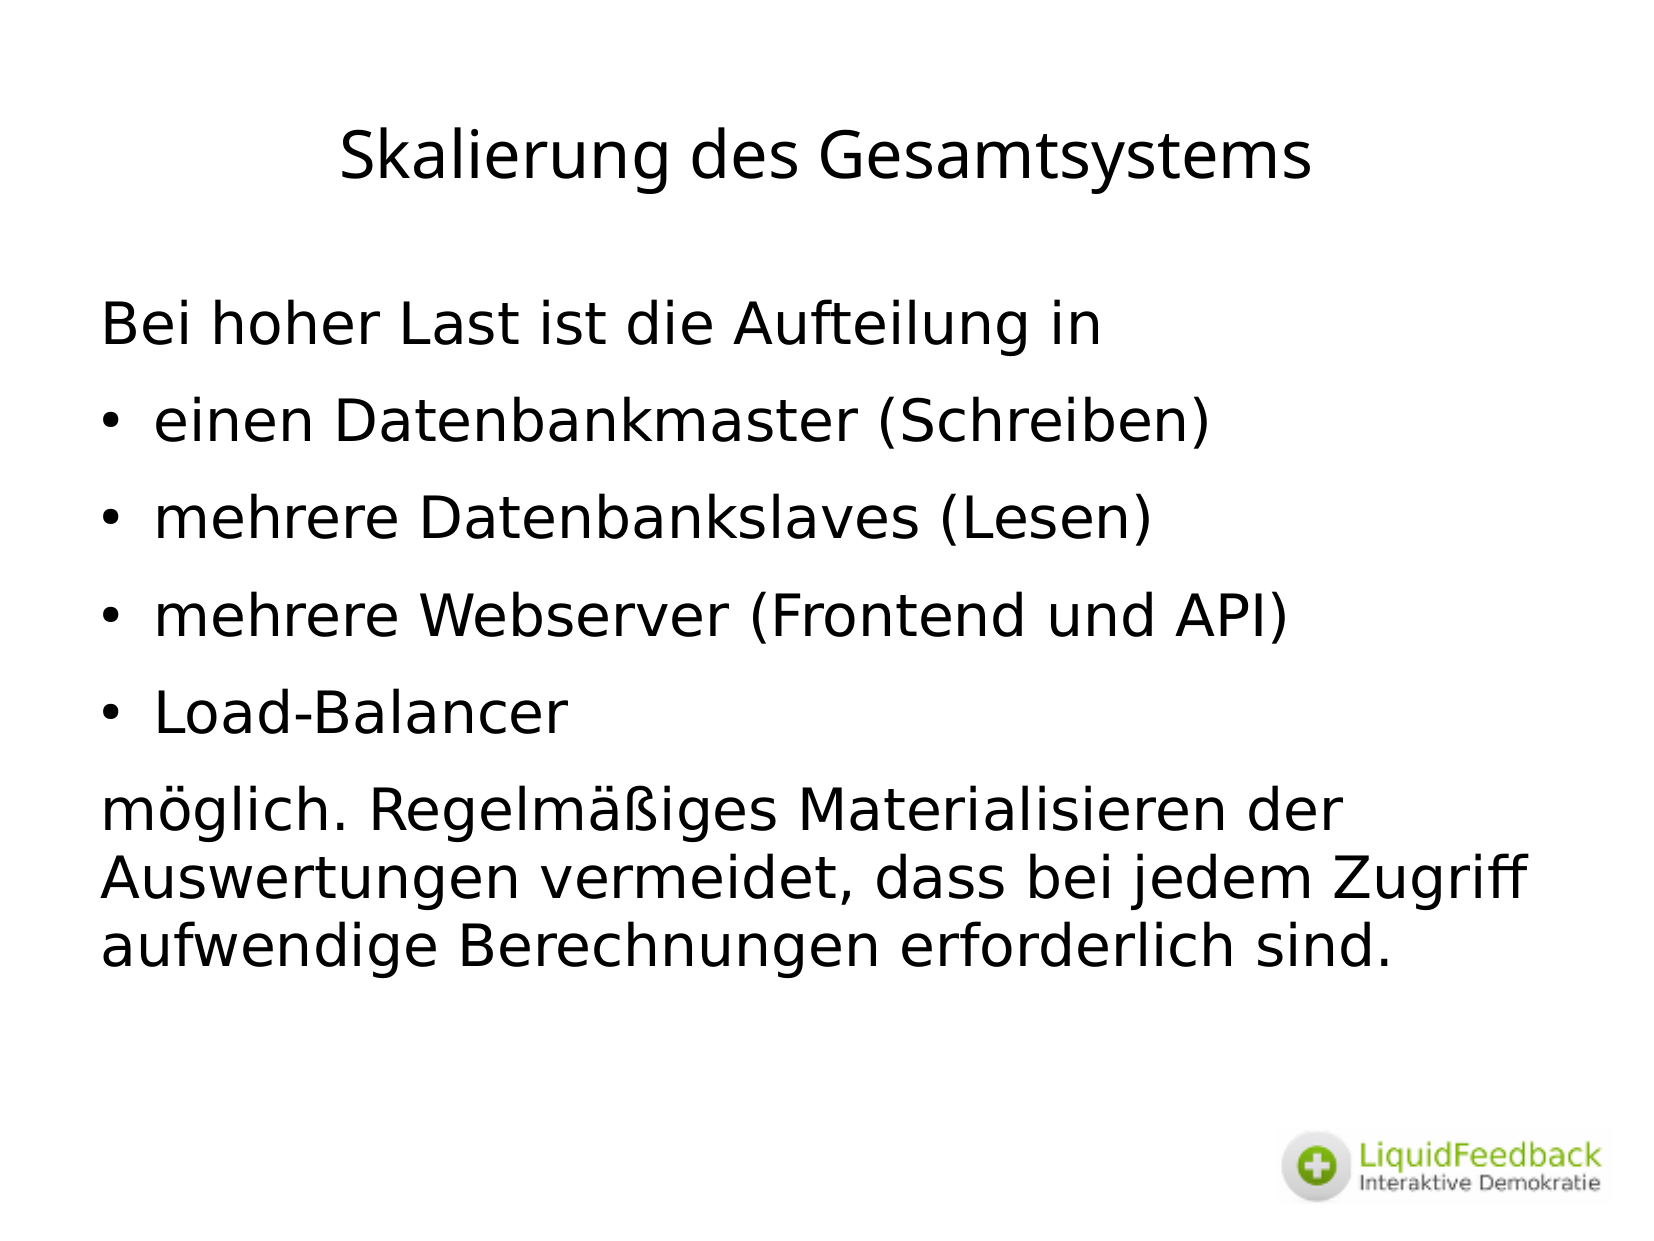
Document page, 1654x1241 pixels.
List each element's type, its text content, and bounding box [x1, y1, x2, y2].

title Skalierung des Gesamtsystems [82, 49, 1571, 257]
picture [1276, 1127, 1613, 1205]
list Bei hoher Last ist die Aufteilung in einen Datenbankmaster (Schreiben) mehrere Datenbankslaves (Lesen) mehrere Webserver (Frontend und API) Load-Balancer möglich. Regelmäßiges Materialisieren der Auswertungen vermeidet, dass bei jedem Zugriff aufwendige Berechnungen erforderlich sind. [82, 290, 1571, 1109]
